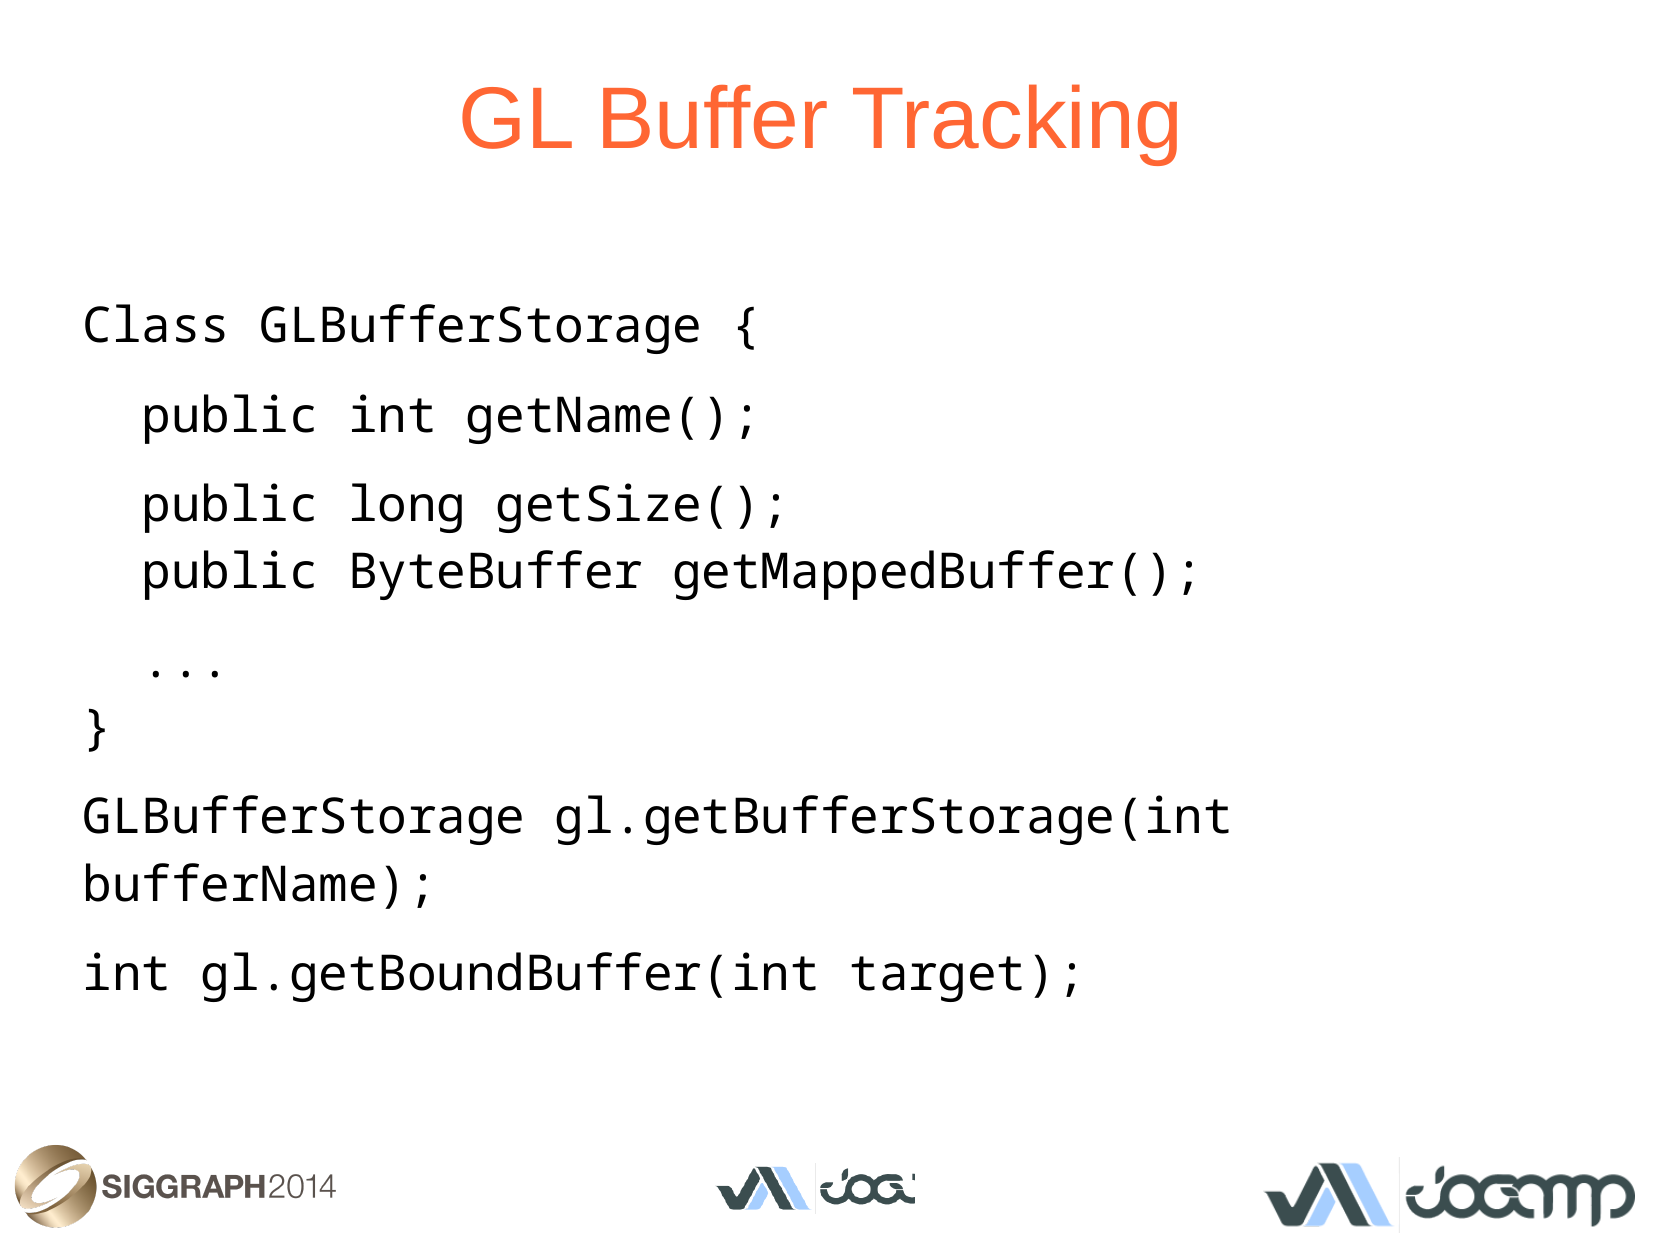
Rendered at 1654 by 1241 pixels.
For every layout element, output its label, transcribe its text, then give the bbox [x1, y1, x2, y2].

picture [714, 1163, 916, 1214]
picture [7, 1133, 343, 1239]
title GL Buffer Tracking [68, 49, 1576, 188]
picture [1262, 1157, 1635, 1233]
list Class GLBufferStorage { public int getName(); public long getSize(); public ByteBuffer getMappedBuffer(); ... } GLBufferStorage gl.getBufferStorage(int bufferName); int gl.getBoundBuffer(int target); [82, 290, 1538, 1010]
